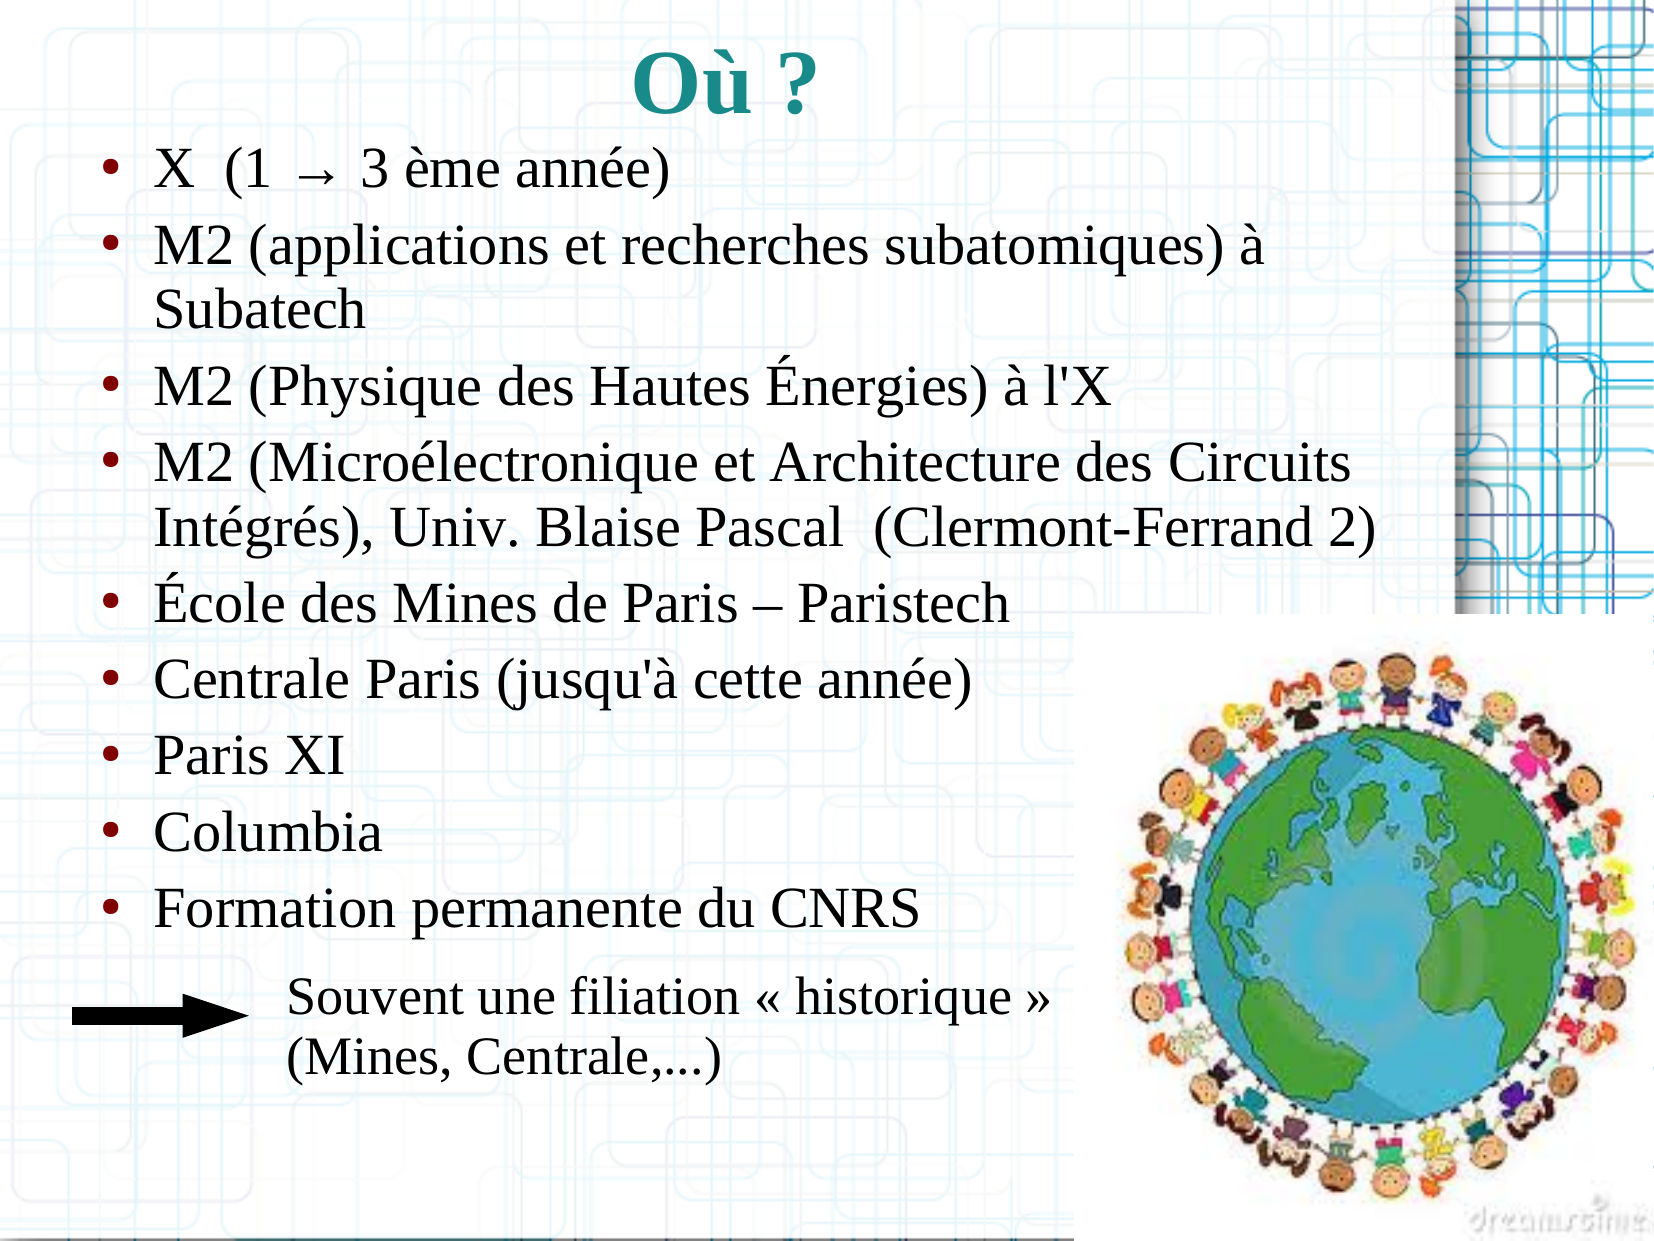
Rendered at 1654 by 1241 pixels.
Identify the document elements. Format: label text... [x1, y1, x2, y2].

text_box Souvent une filiation « historique » (Mines, Centrale,...) [271, 958, 1074, 1094]
list X (1 → 3 ème année) M2 (applications et recherches subatomiques) à Subatech M2 (Physique des Hautes Énergies) à l'X M2 (Microélectronique et Architecture des Circuits Intégrés), Univ. Blaise Pascal (Clermont-Ferrand 2) École des Mines de Paris – Paristech Centrale Paris (jusqu'à cette année) Paris XI Columbia Formation permanente du CNRS [82, 135, 1418, 941]
title Où ? [0, 29, 1453, 136]
picture [0, 0, 1654, 1241]
